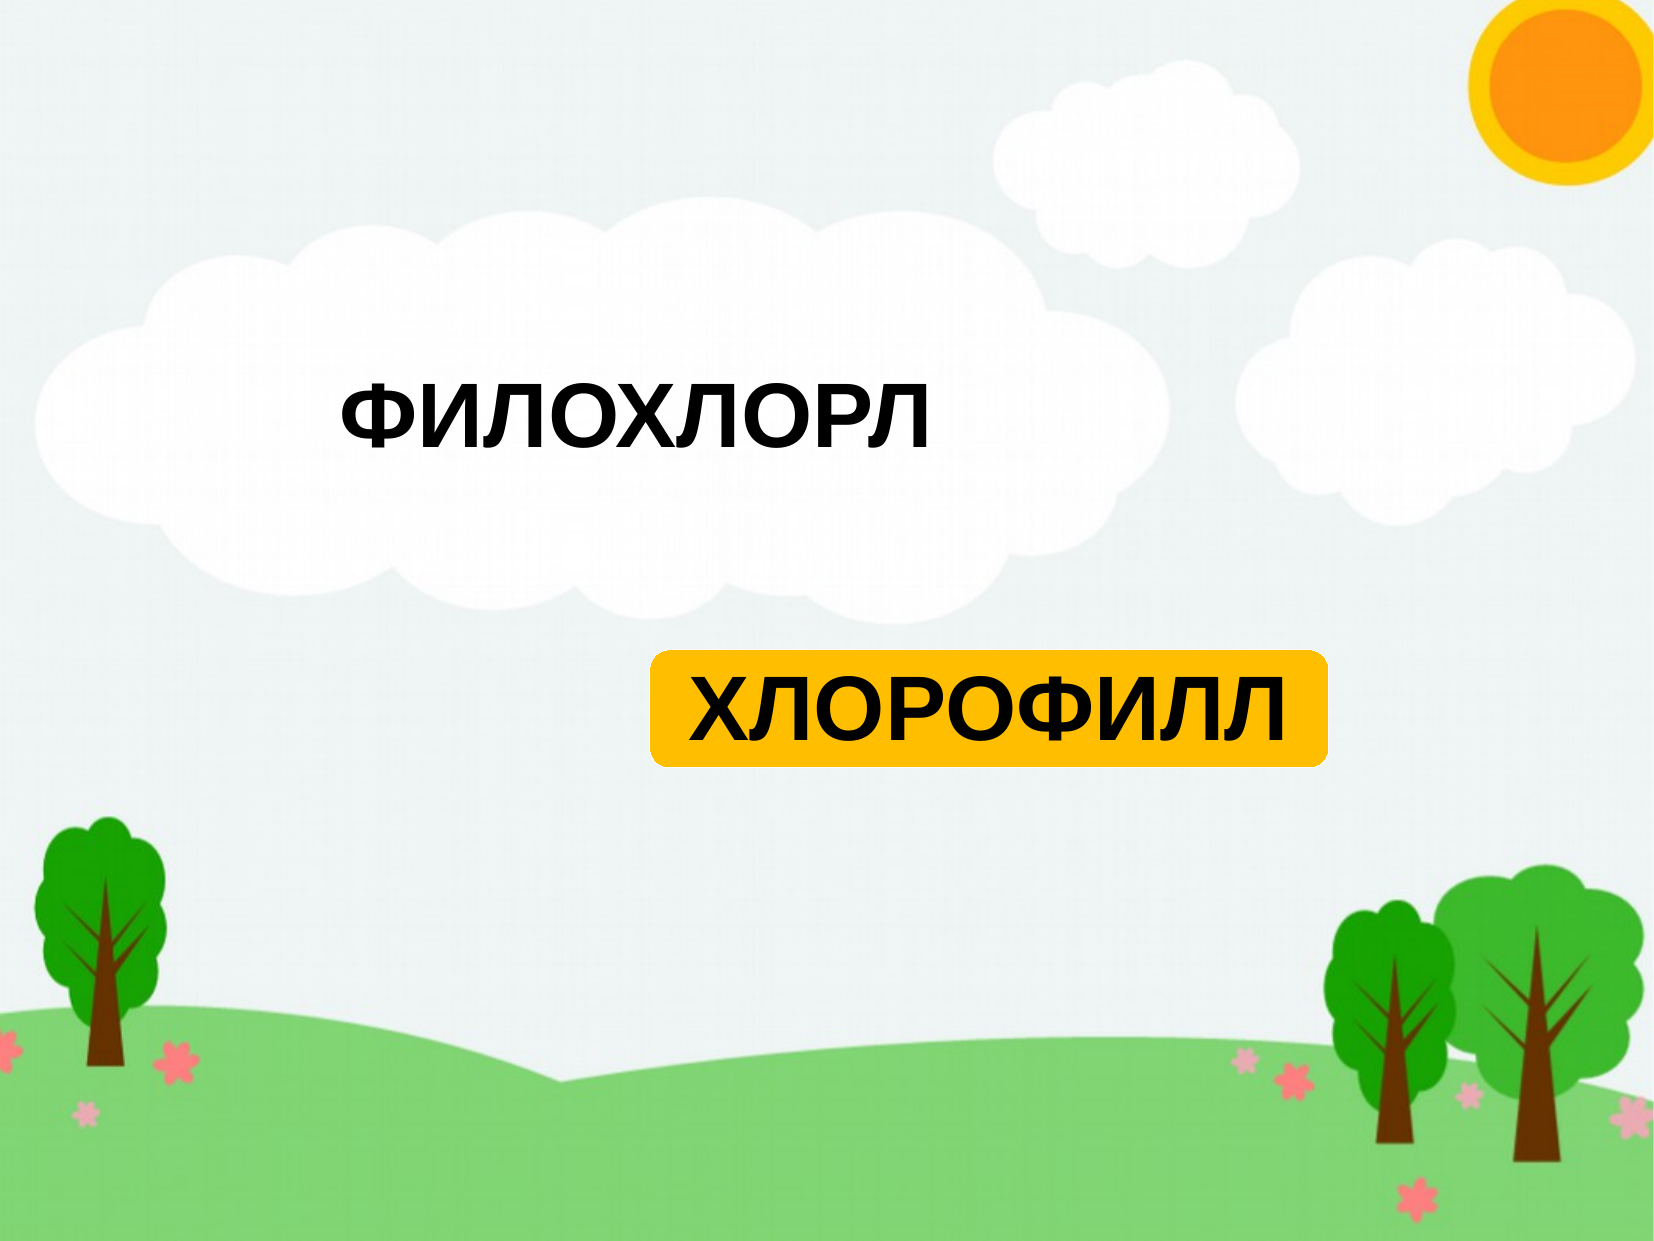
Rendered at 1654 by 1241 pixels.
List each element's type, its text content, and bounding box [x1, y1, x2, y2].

text_box ФИЛОХЛОРЛ [324, 356, 1270, 680]
text_box ХЛОРОФИЛЛ [649, 649, 1329, 768]
picture [0, 0, 1654, 1241]
